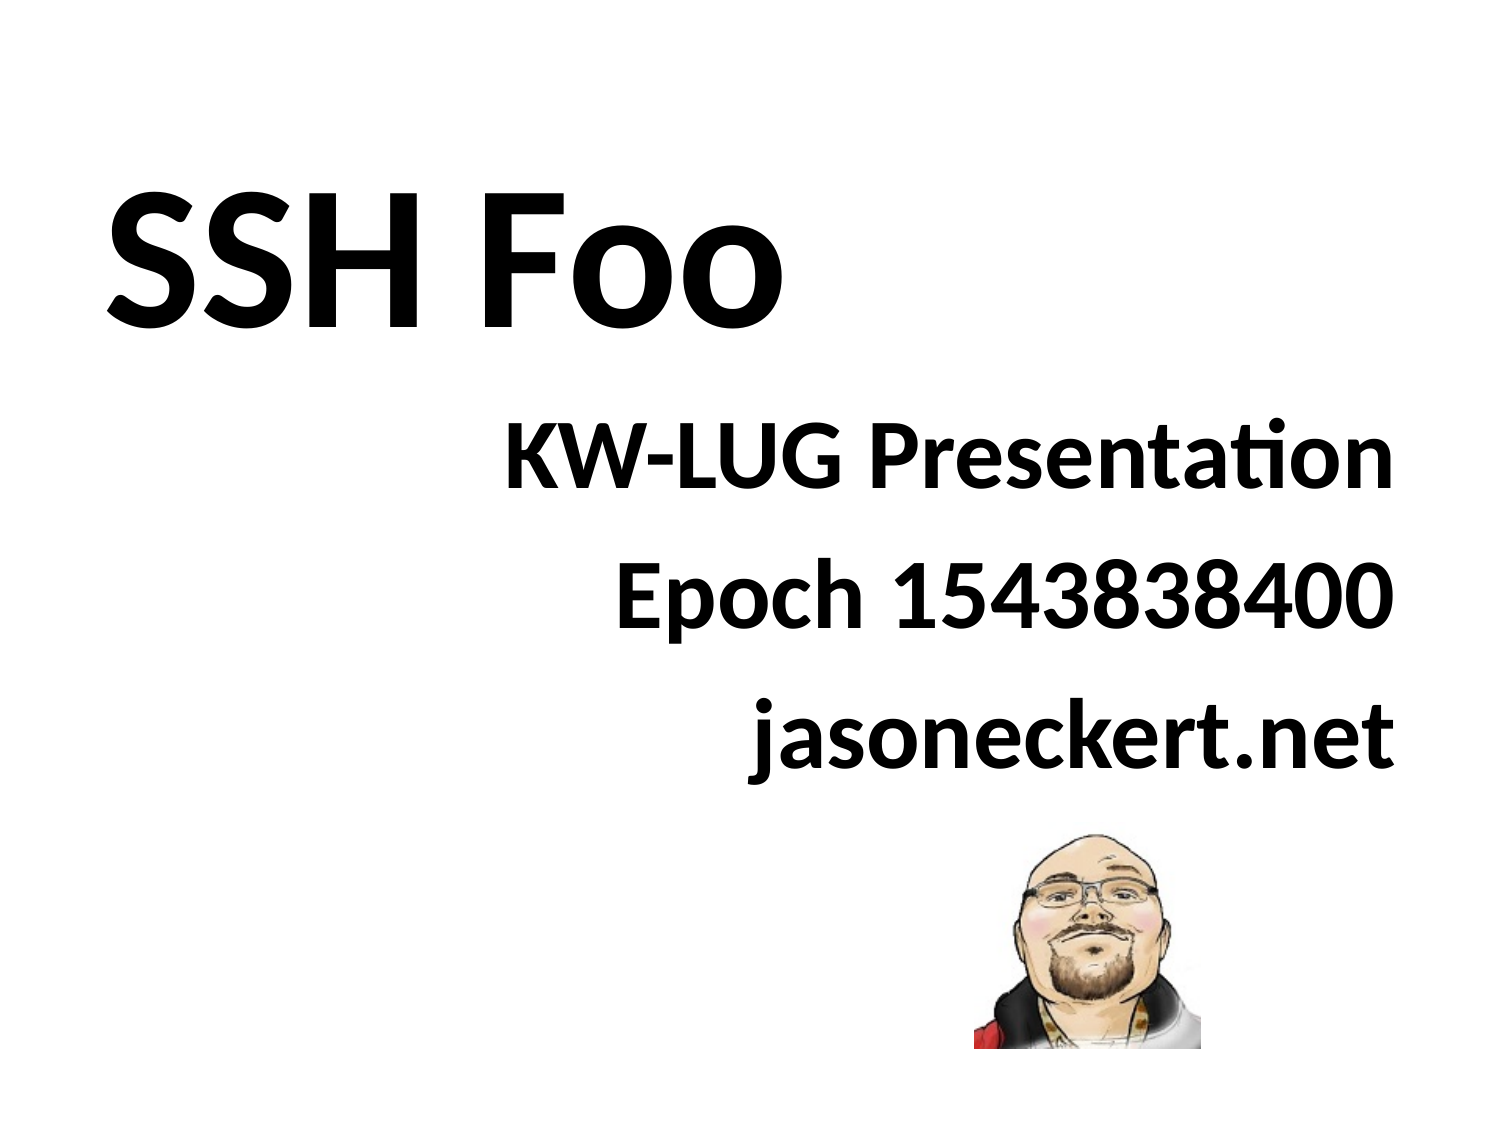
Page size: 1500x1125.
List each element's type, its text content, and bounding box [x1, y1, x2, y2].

picture [974, 822, 1201, 1049]
text_box SSH Foo KW-LUG Presentation Epoch 1543838400 jasoneckert.net [88, 113, 1412, 858]
